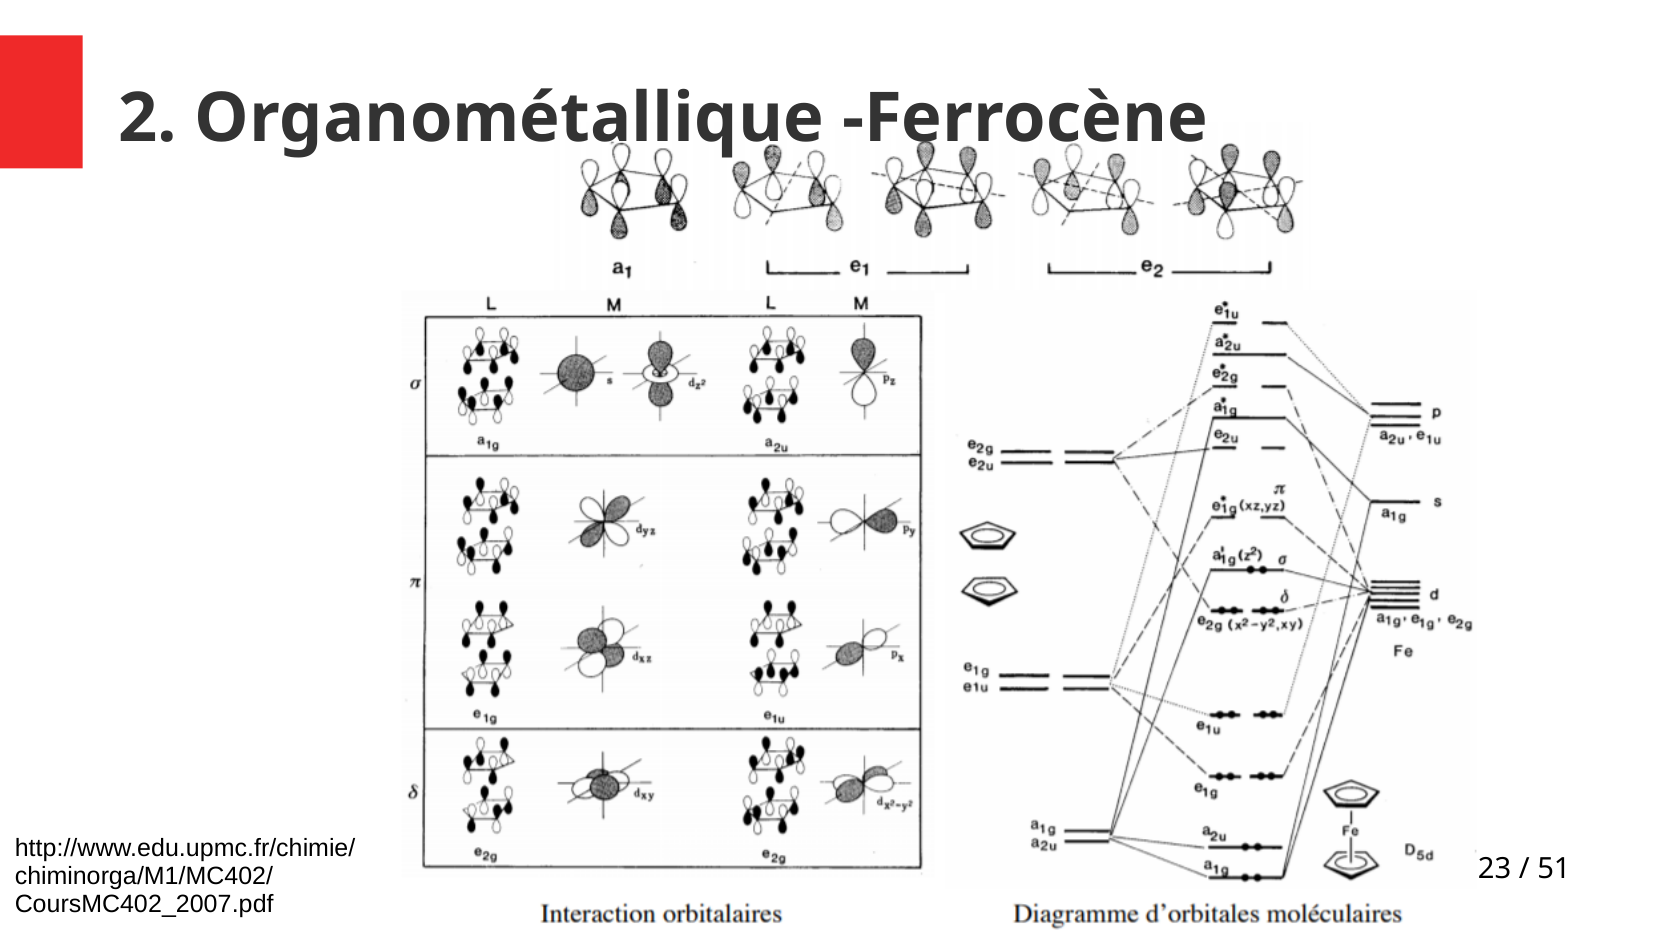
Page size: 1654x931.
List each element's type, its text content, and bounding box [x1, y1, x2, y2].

text_box http://www.edu.upmc.fr/chimie/chiminorga/M1/MC402/CoursMC402_2007.pdf [0, 826, 390, 931]
title 2. Organométallique -Ferrocène [118, 37, 1571, 193]
picture [401, 193, 1477, 931]
